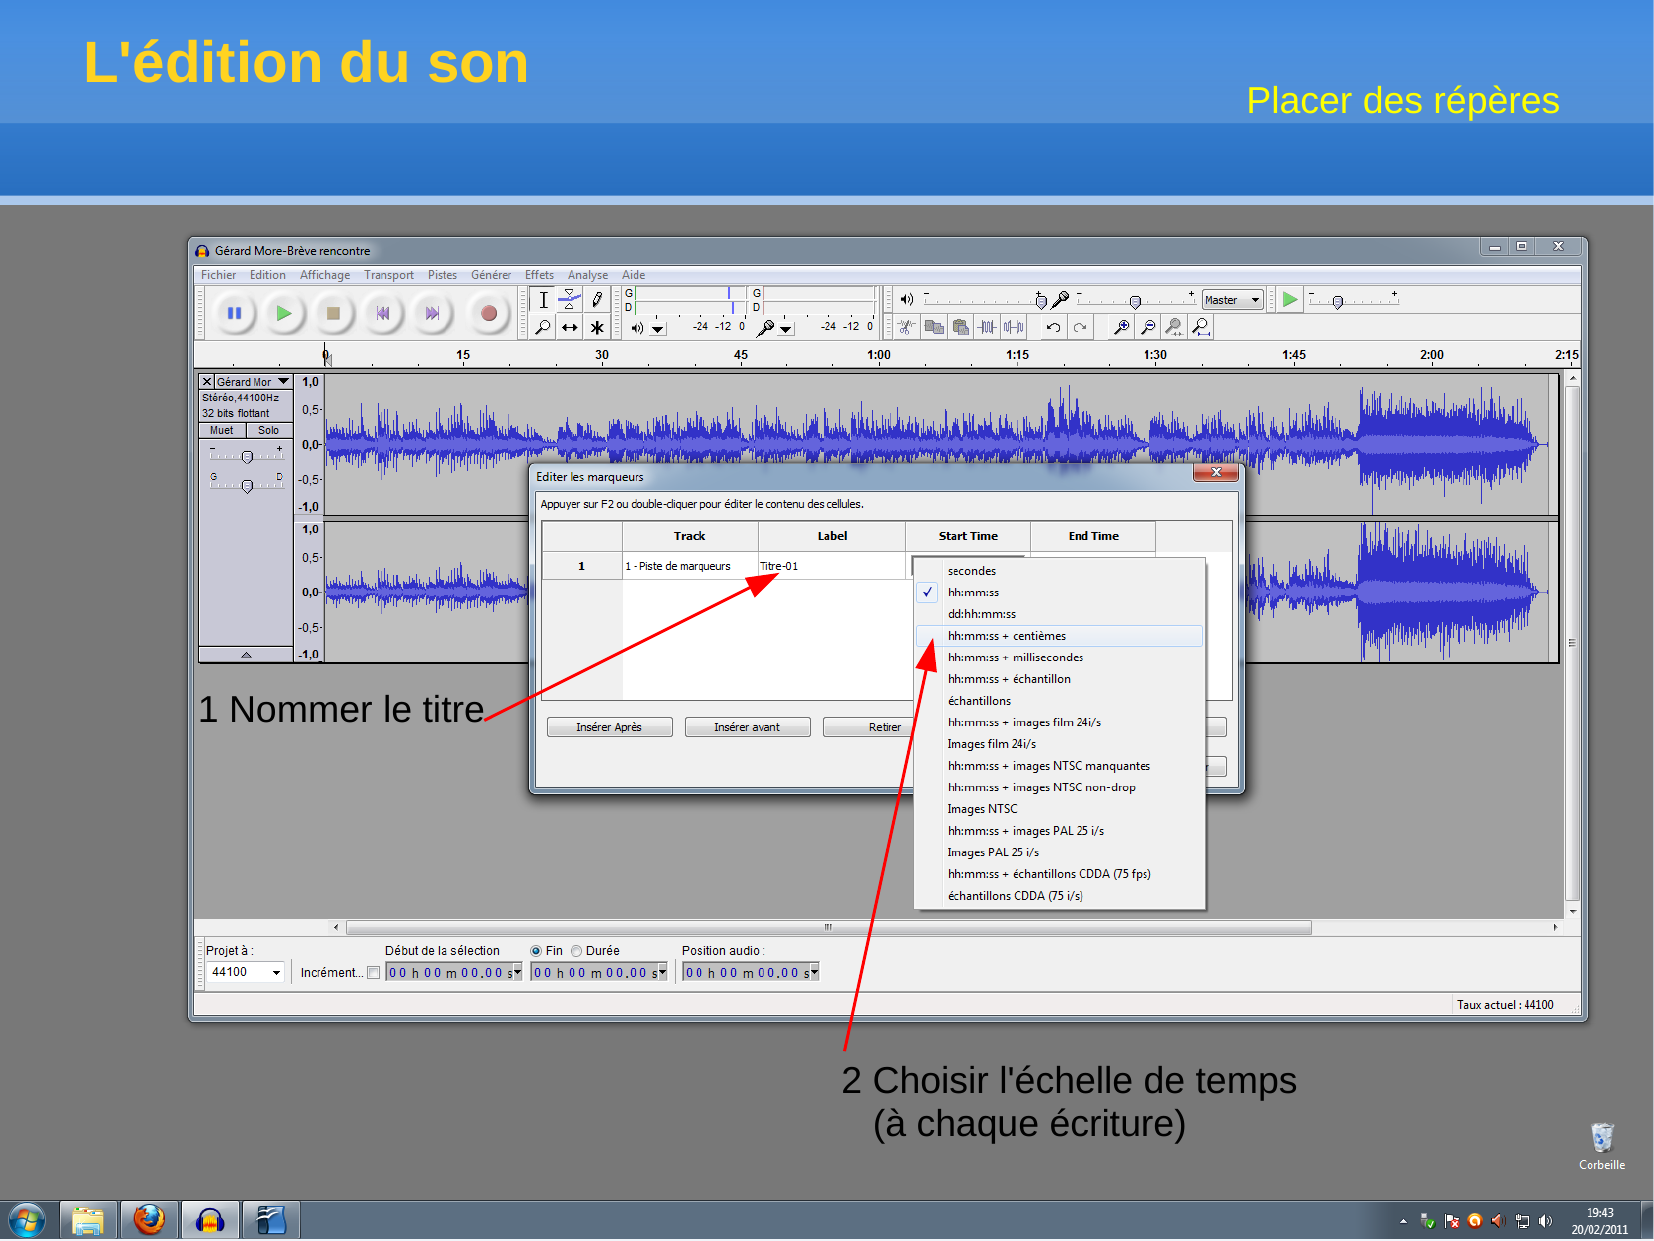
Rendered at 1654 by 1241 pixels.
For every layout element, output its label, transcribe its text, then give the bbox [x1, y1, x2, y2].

text_box 2 Choisir l'échelle de temps (à chaque écriture) [826, 1052, 1313, 1152]
text_box Placer des répères [1210, 29, 1654, 129]
picture [0, 0, 1654, 1239]
title L'édition du son [6, 17, 609, 107]
text_box 1 Nommer le titre [183, 681, 500, 739]
